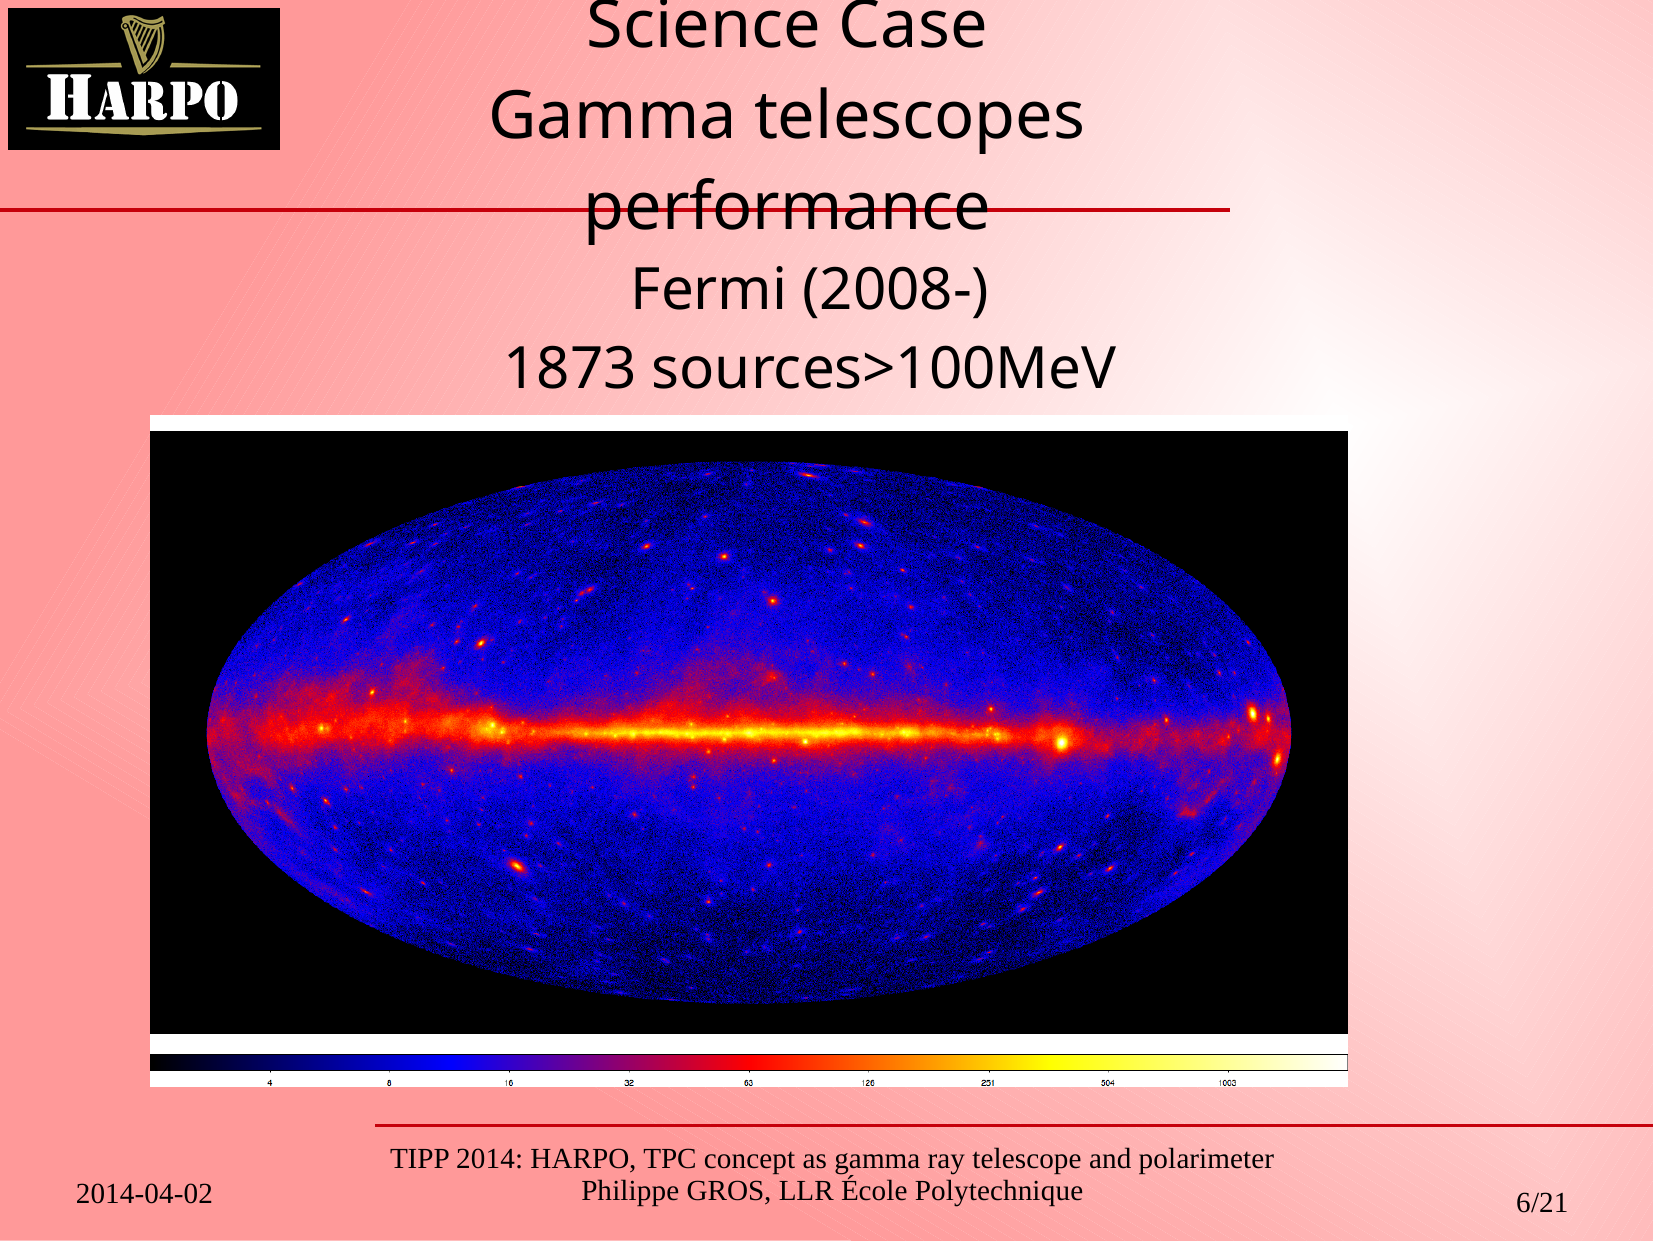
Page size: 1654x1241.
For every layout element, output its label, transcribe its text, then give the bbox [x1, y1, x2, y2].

picture [150, 415, 1348, 1087]
title Science Case Gamma telescopes performance [285, 15, 1291, 211]
text_box Fermi (2008-) 1873 sources>100MeV [435, 240, 1186, 396]
picture [8, 8, 280, 150]
